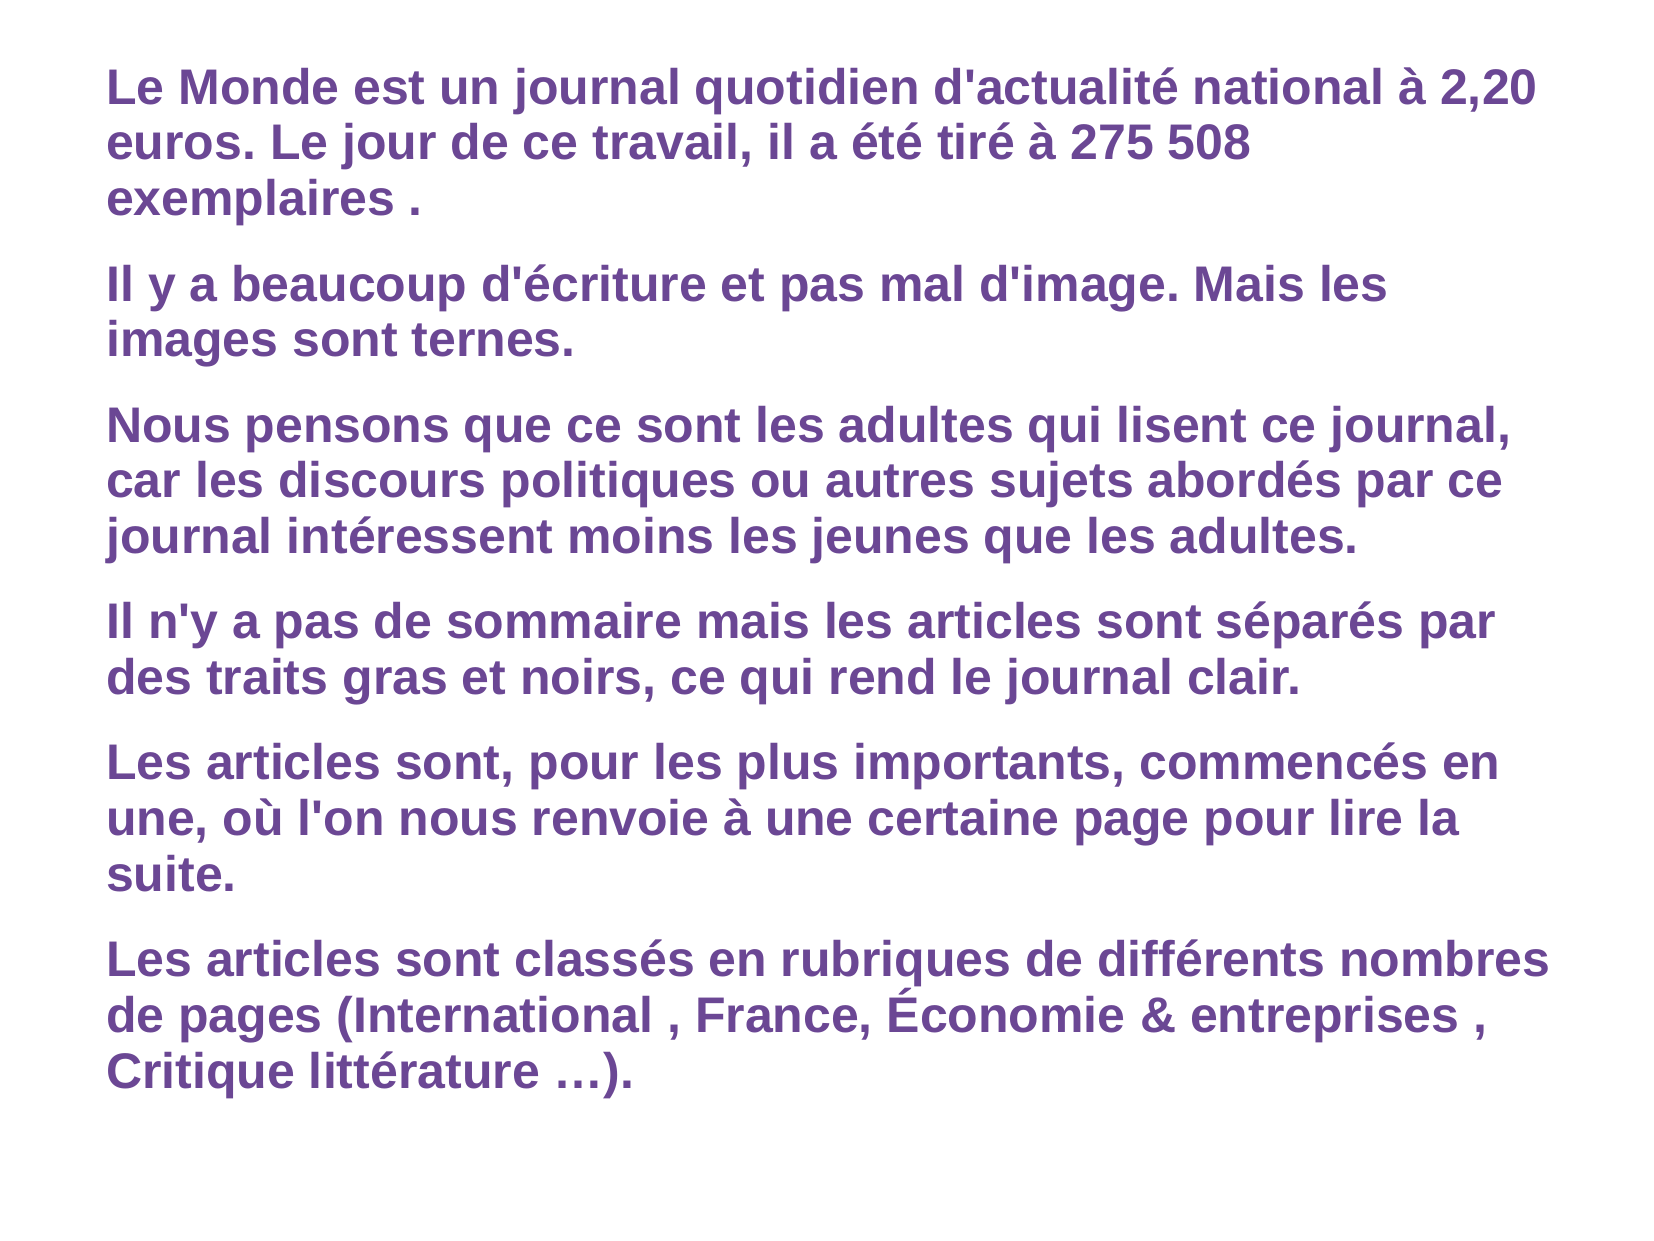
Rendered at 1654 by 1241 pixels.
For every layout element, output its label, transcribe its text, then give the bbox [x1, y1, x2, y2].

list Le Monde est un journal quotidien d'actualité national à 2,20 euros. Le jour de ce travail, il a été tiré à 275 508 exemplaires . Il y a beaucoup d'écriture et pas mal d'image. Mais les images sont ternes. Nous pensons que ce sont les adultes qui lisent ce journal, car les discours politiques ou autres sujets abordés par ce journal intéressent moins les jeunes que les adultes. Il n'y a pas de sommaire mais les articles sont séparés par des traits gras et noirs, ce qui rend le journal clair. Les articles sont, pour les plus importants, commencés en une, où l'on nous renvoie à une certaine page pour lire la suite. Les articles sont classés en rubriques de différents nombres de pages (International , France, Économie & entreprises , Critique littérature …). [35, 59, 1571, 1241]
